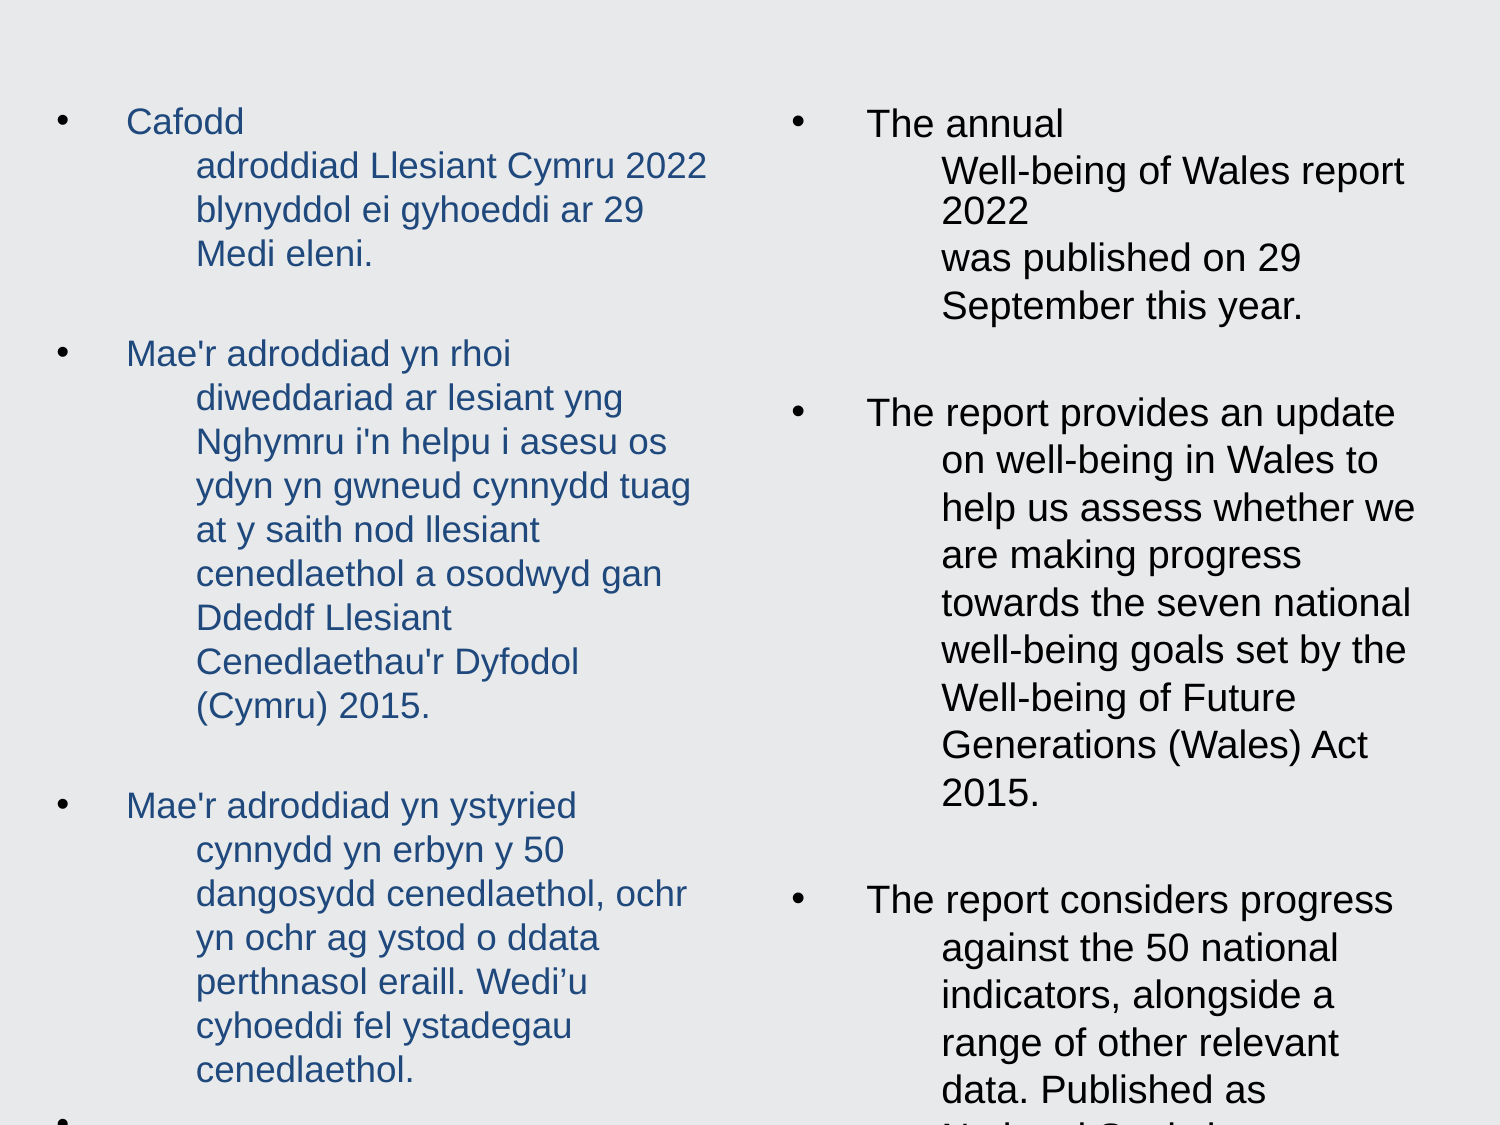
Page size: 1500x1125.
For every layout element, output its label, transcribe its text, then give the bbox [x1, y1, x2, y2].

text_box Cafodd adroddiad Llesiant Cymru 2022 blynyddol ei gyhoeddi ar 29 Medi eleni. Mae'r adroddiad yn rhoi diweddariad ar lesiant yng Nghymru i'n helpu i asesu os ydyn yn gwneud cynnydd tuag at y saith nod llesiant cenedlaethol a osodwyd gan Ddeddf Llesiant Cenedlaethau'r Dyfodol (Cymru) 2015. Mae'r adroddiad yn ystyried cynnydd yn erbyn y 50 dangosydd cenedlaethol, ochr yn ochr ag ystod o ddata perthnasol eraill. Wedi’u cyhoeddi fel ystadegau cenedlaethol. [41, 90, 725, 1106]
subtitle The annual Well-being of Wales report 2022 was published on 29 September this year. The report provides an update on well-being in Wales to help us assess whether we are making progress towards the seven national well-being goals set by the Well-being of Future Generations (Wales) Act 2015. The report considers progress against the 50 national indicators, alongside a range of other relevant data. Published as National Statistics. [776, 90, 1432, 1002]
